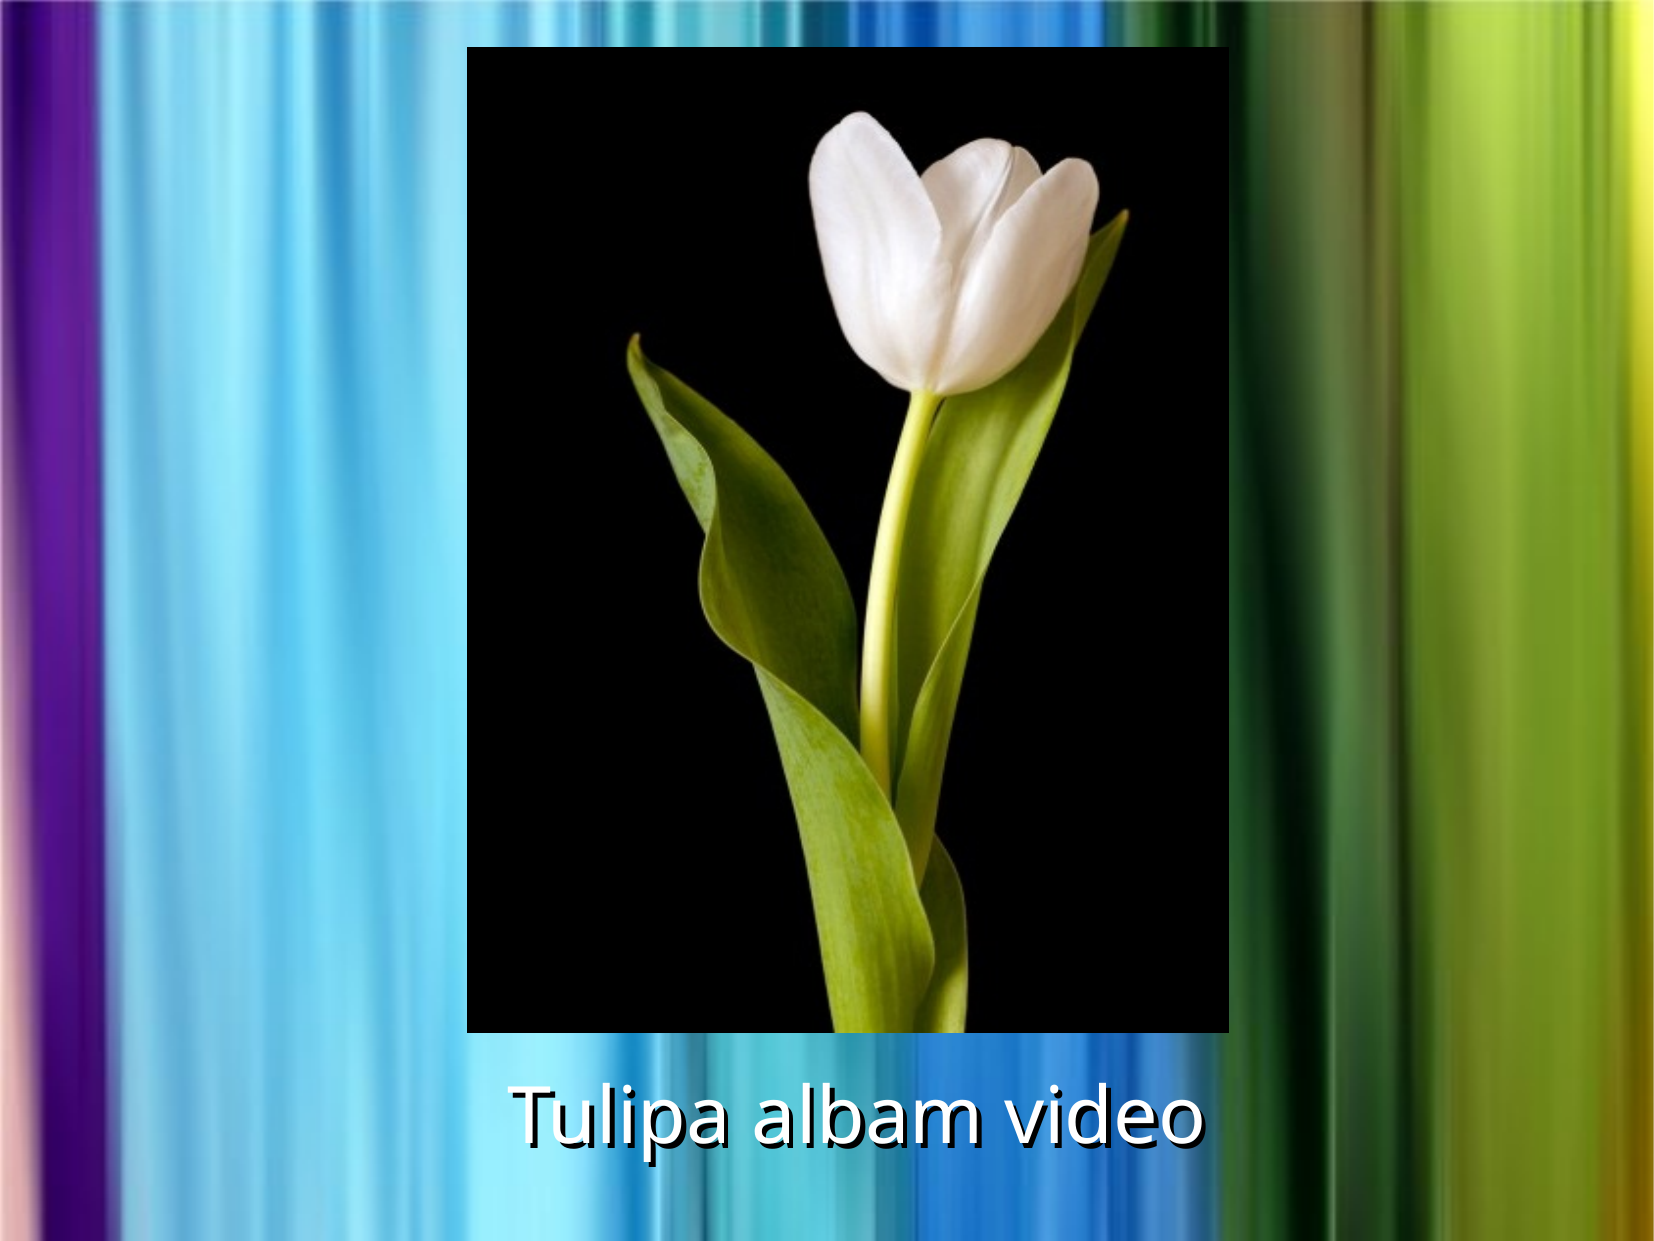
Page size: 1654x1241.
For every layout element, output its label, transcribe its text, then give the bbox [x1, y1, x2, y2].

picture [0, 0, 1654, 1241]
title Tulipa albam video [113, 1009, 1602, 1217]
